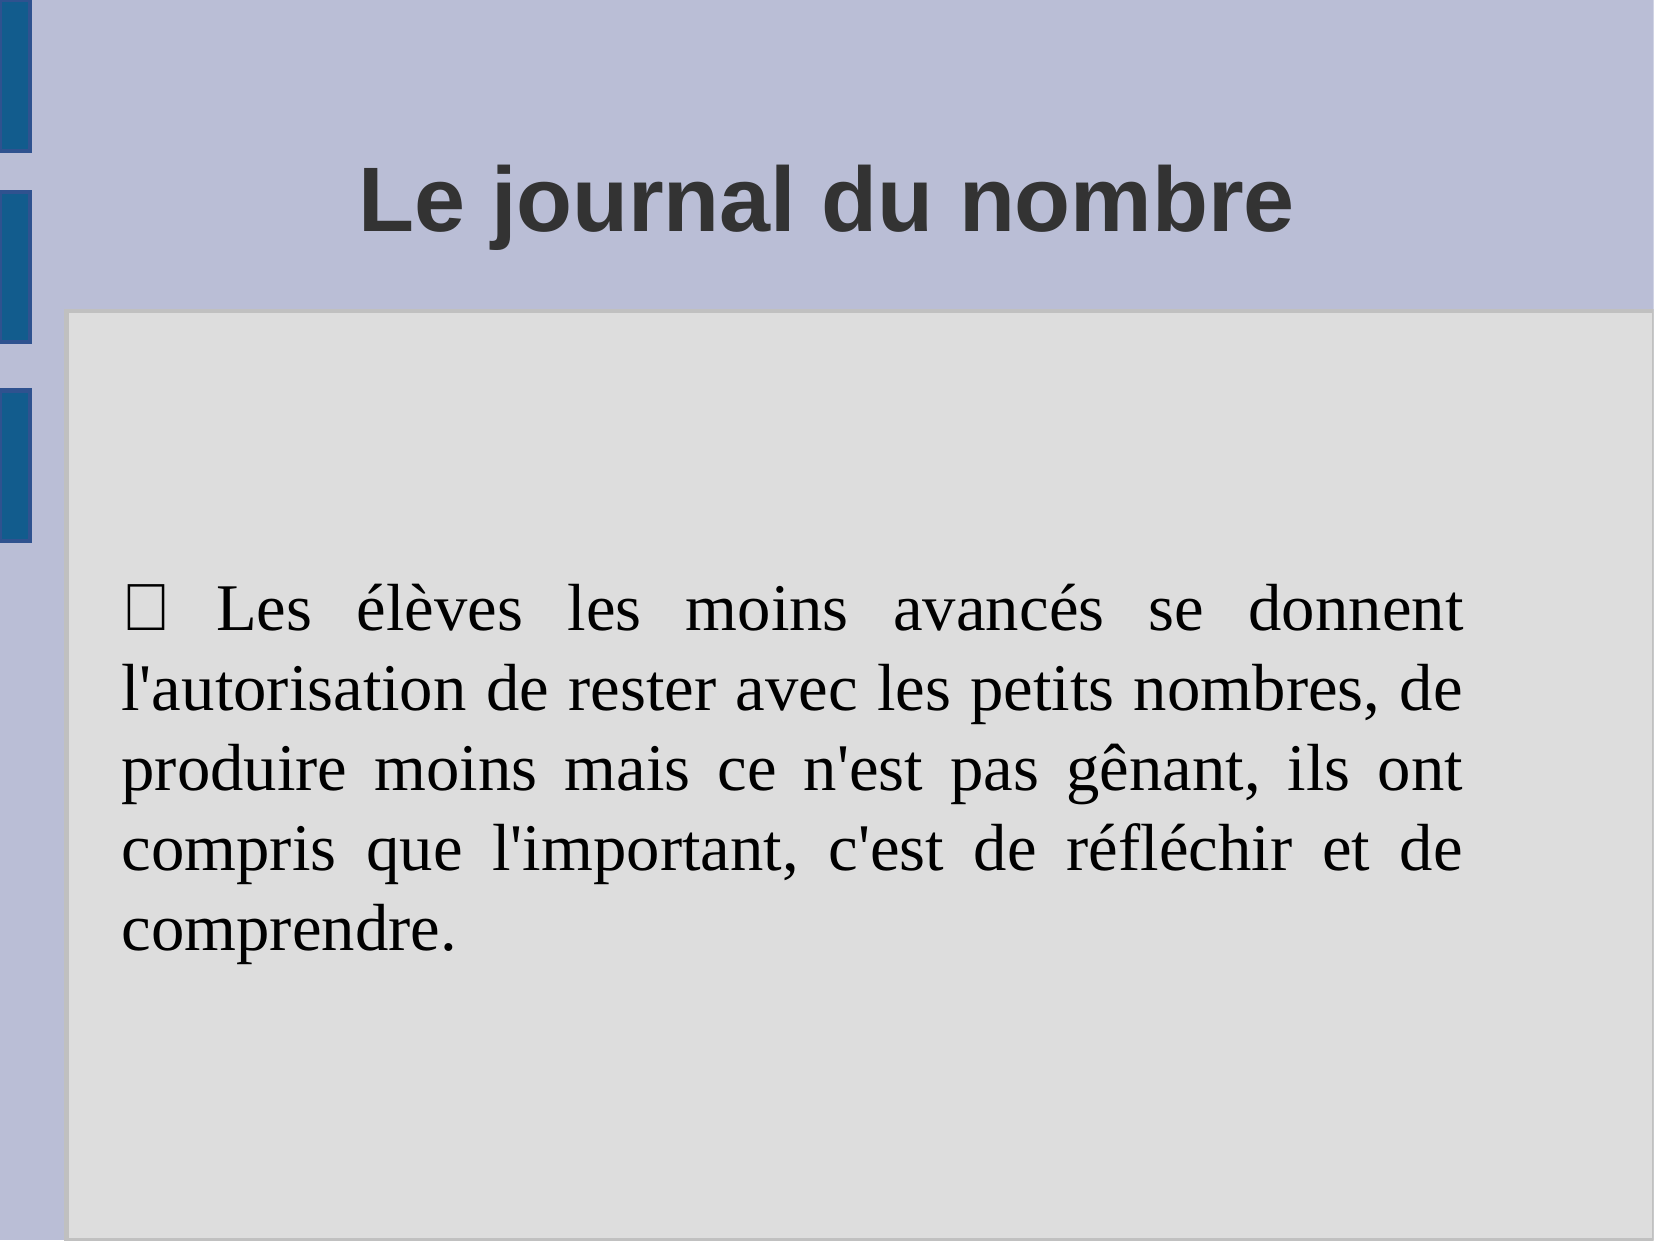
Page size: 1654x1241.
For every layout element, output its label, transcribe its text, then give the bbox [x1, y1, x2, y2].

title Le journal du nombre [121, 91, 1534, 299]
list  Les élèves les moins avancés se donnent l'autorisation de rester avec les petits nombres, de produire moins mais ce n'est pas gênant, ils ont compris que l'important, c'est de réfléchir et de comprendre. [121, 344, 1534, 1127]
